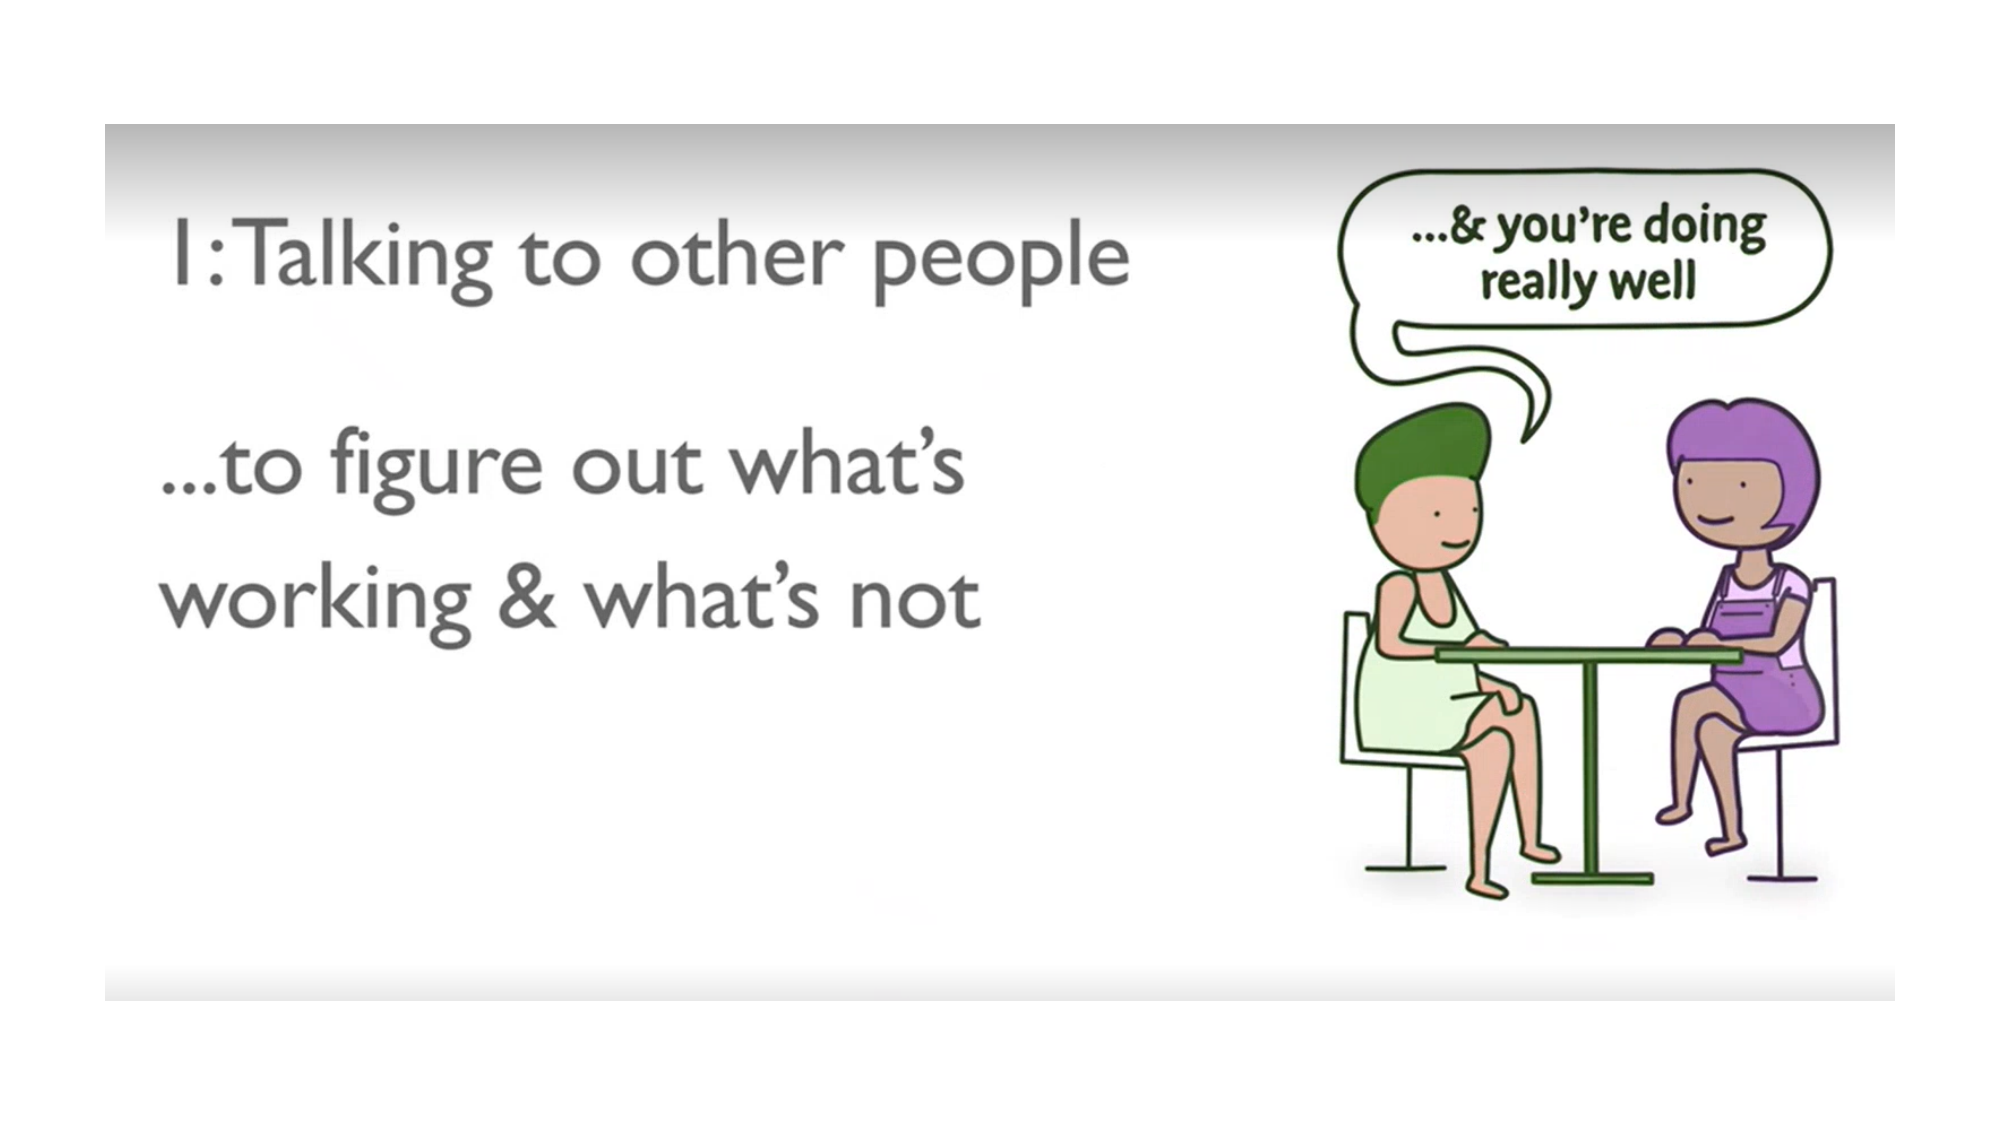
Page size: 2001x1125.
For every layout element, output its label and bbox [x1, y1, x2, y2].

picture [105, 124, 1895, 1001]
